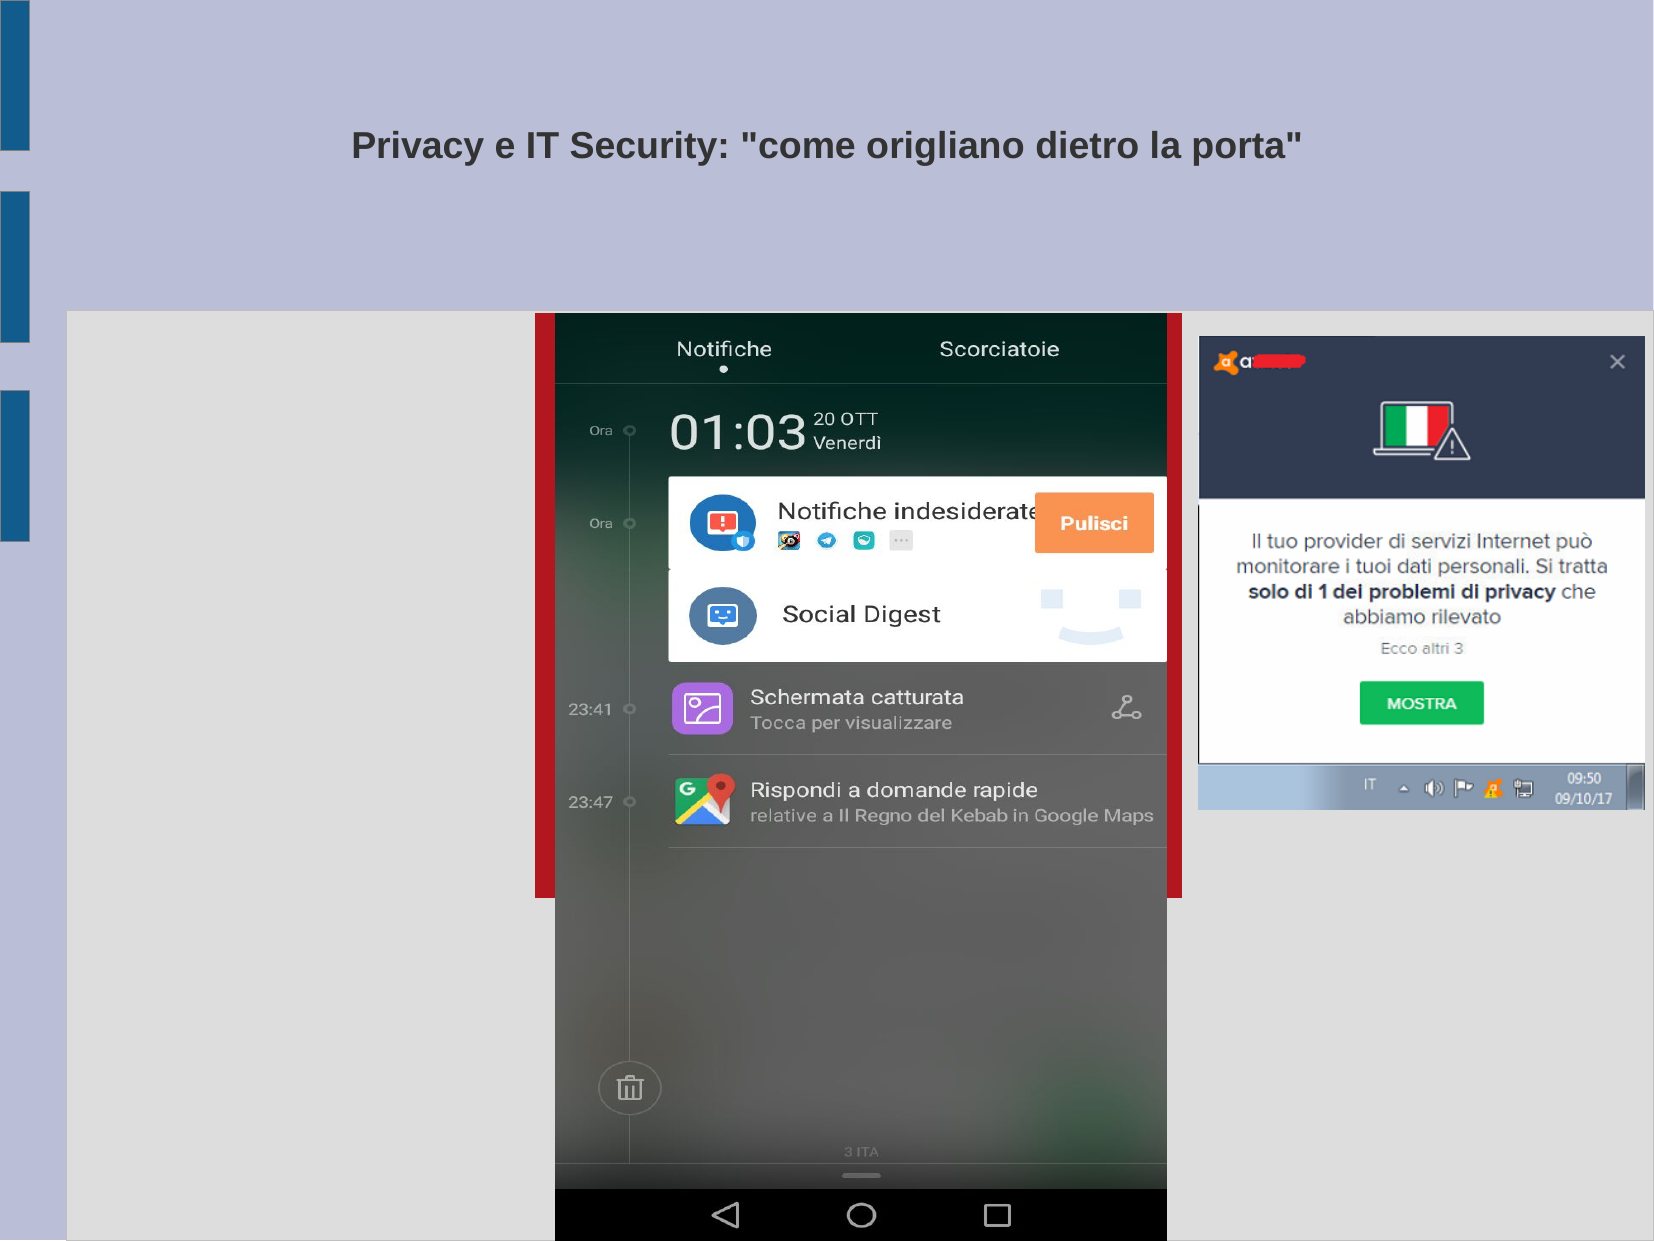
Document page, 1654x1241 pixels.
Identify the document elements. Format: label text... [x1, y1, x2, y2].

title Privacy e IT Security: "come origliano dietro la porta" [121, 91, 1534, 201]
picture [535, 313, 1182, 1241]
picture [1198, 336, 1645, 810]
